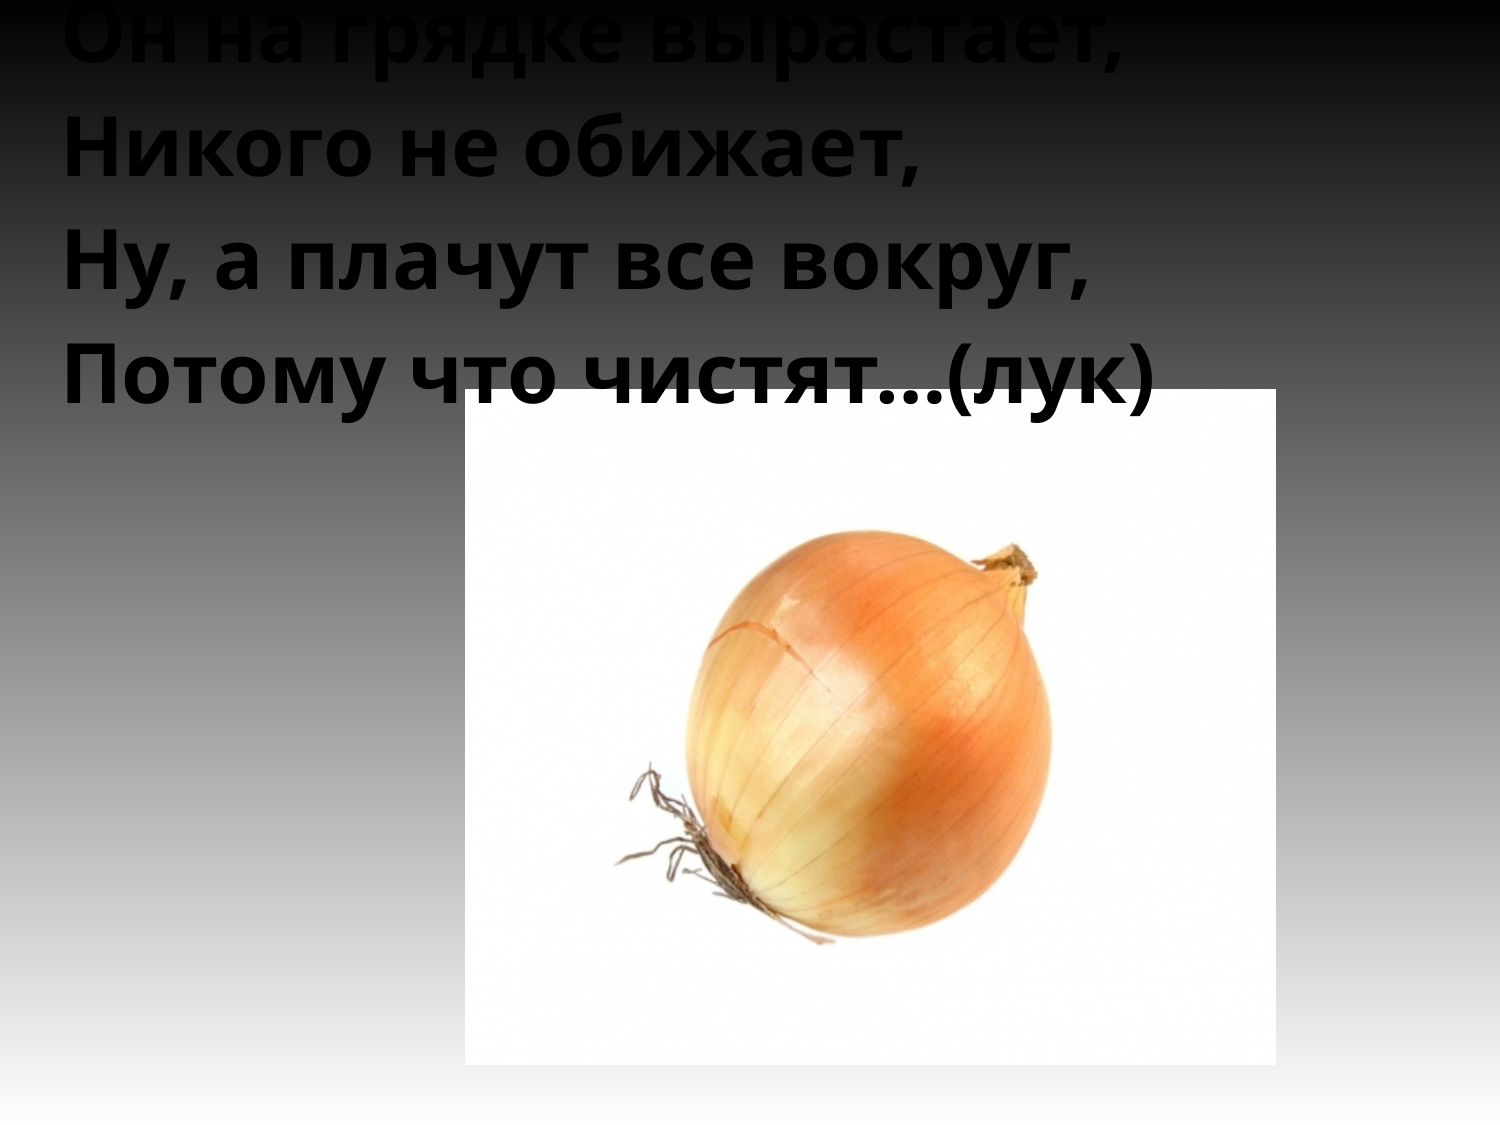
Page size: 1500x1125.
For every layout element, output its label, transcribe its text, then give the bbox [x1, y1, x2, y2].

title Он на грядке вырастает, Никого не обижает, Ну, а плачут все вокруг, Потому что чистят…(лук) [60, 45, 1411, 357]
picture [525, 389, 540, 394]
picture [465, 389, 1276, 1066]
